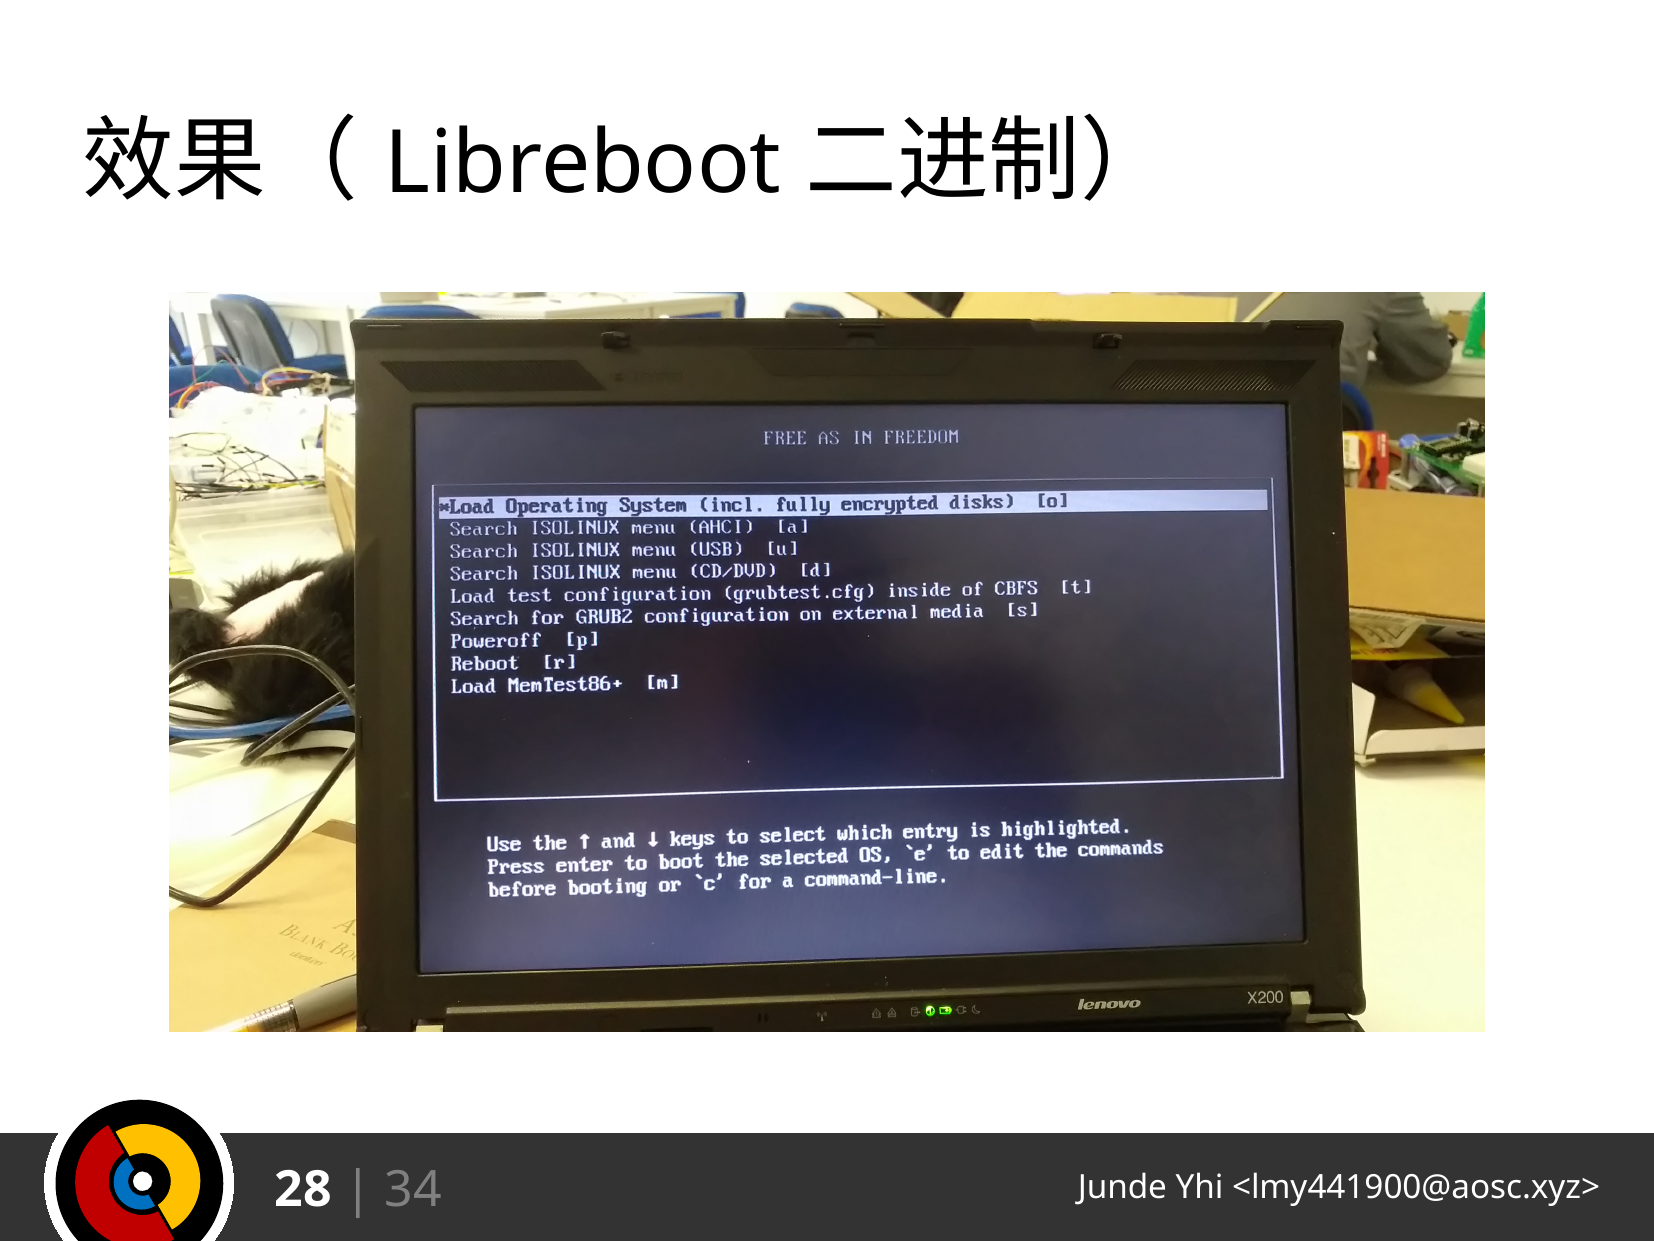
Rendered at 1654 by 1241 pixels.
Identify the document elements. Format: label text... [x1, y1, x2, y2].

picture [169, 292, 1485, 1032]
title 效果（Libreboot二进制） [82, 49, 1571, 257]
